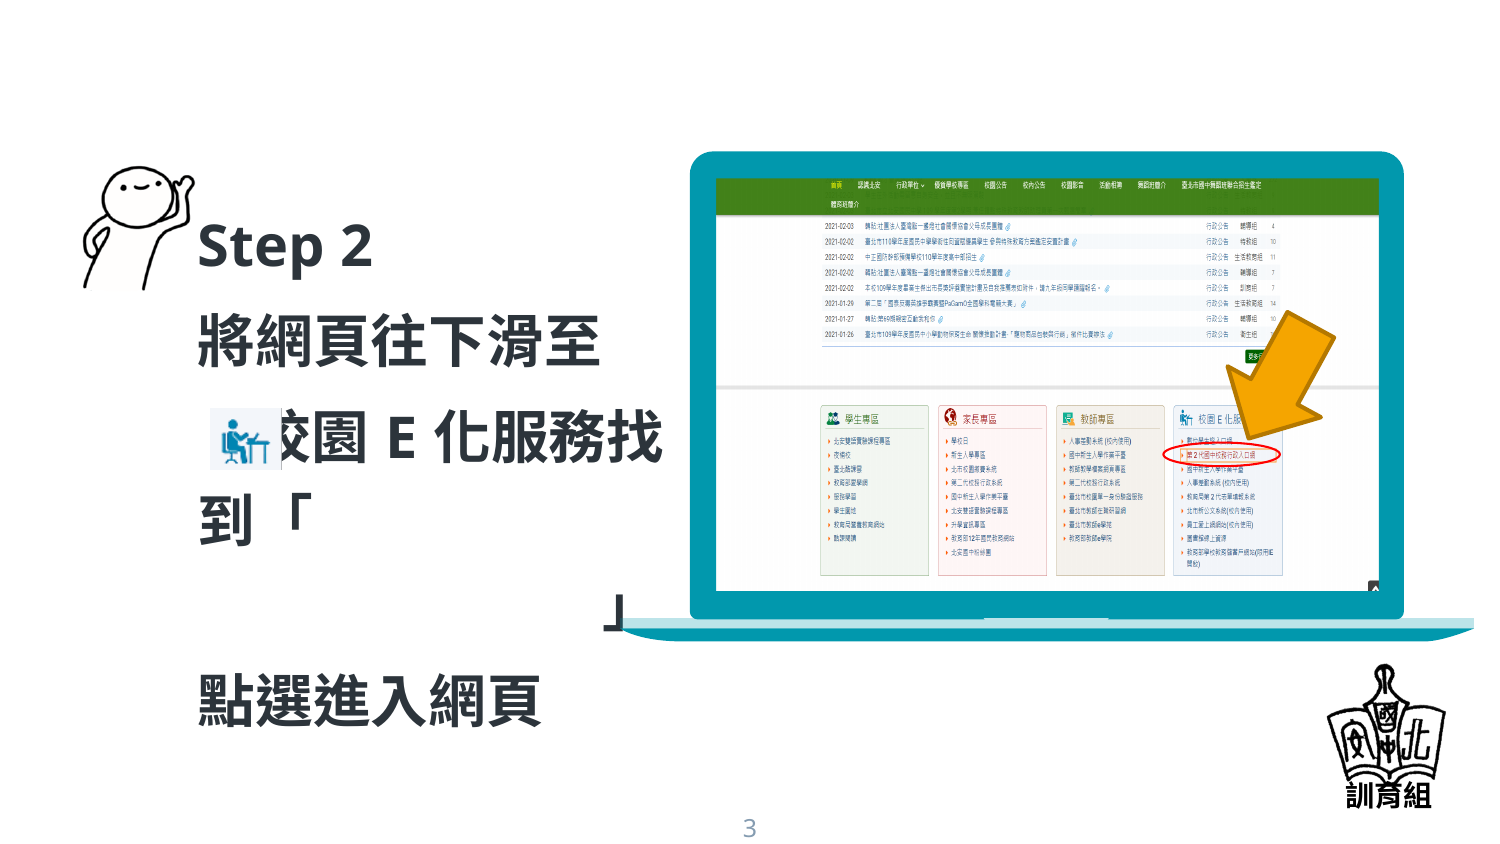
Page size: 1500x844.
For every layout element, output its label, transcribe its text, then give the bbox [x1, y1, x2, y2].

text_box [620, 151, 1475, 642]
picture [717, 179, 1378, 591]
list Step 2 將網頁往下滑至 校園E化服務找到「第2代國中校務行政入口網」 點選進入網頁 [183, 148, 681, 796]
text_box 訓育組 [1330, 770, 1461, 821]
picture [210, 408, 282, 470]
picture [1317, 658, 1461, 790]
picture [66, 151, 198, 306]
text_box 3 [705, 797, 796, 844]
